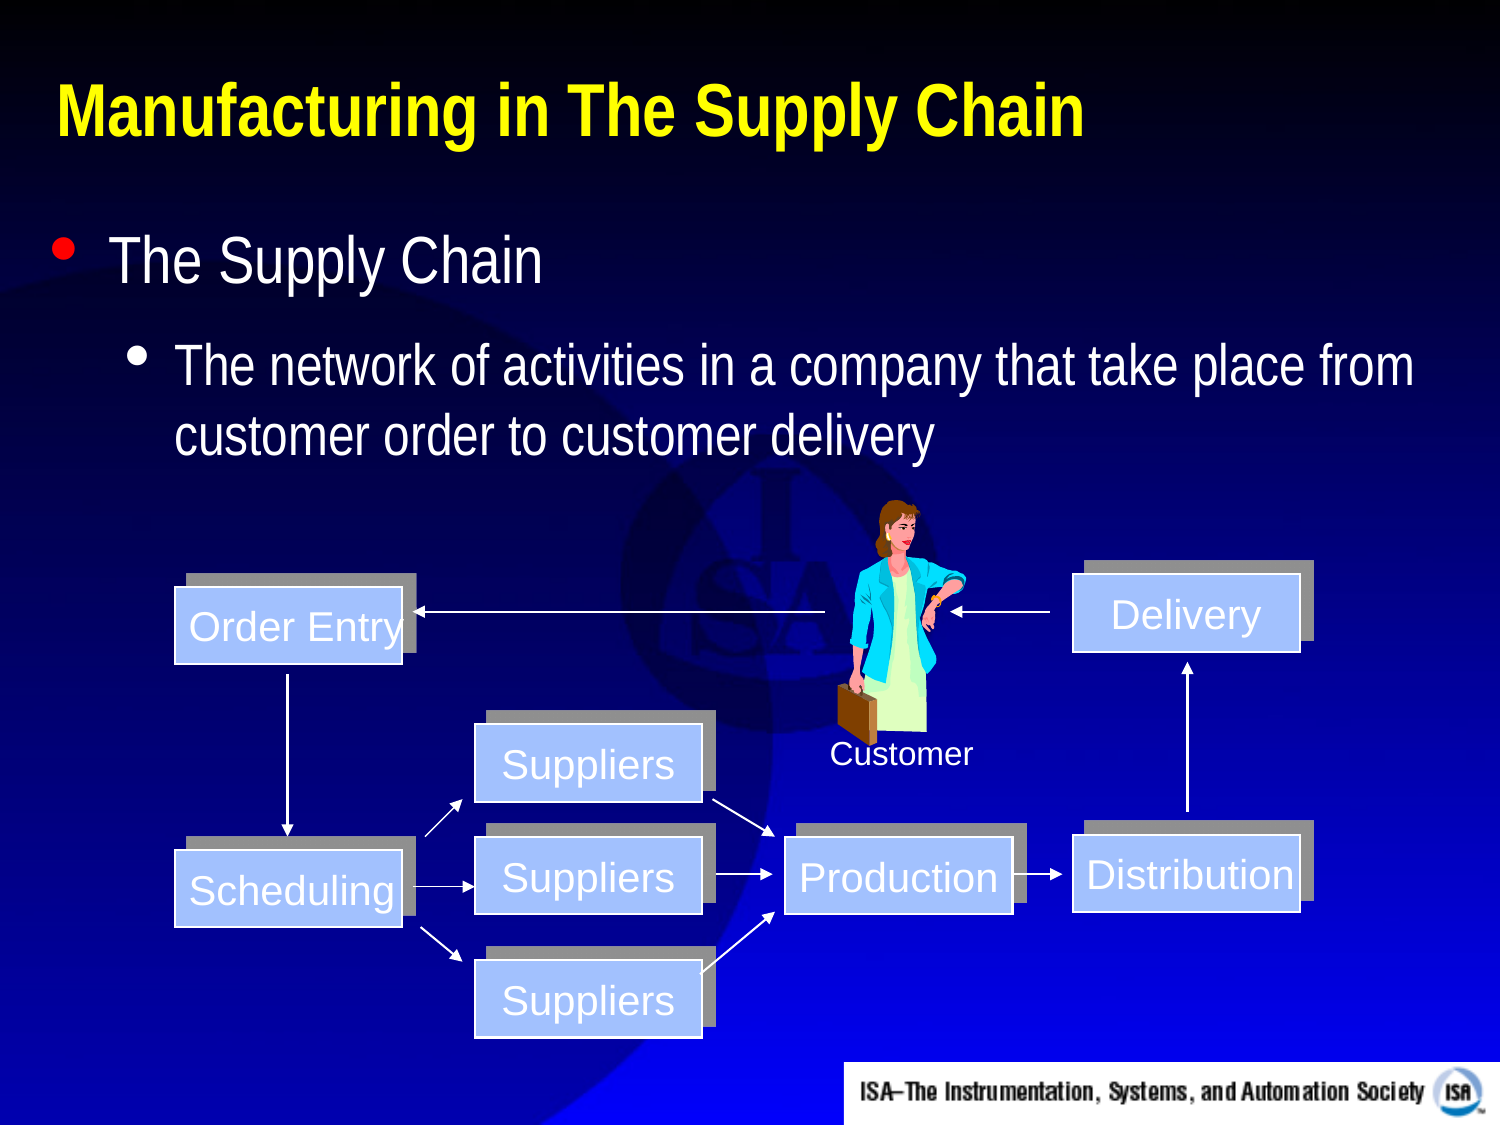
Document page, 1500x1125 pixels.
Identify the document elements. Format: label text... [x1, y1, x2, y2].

picture [0, 0, 1500, 1125]
text_box Order Entry [174, 586, 403, 664]
text_box Delivery [1072, 574, 1300, 652]
text_box Scheduling [174, 849, 403, 927]
text_box Suppliers [474, 836, 703, 915]
text_box Customer [815, 724, 988, 779]
list The Supply Chain The network of activities in a company that take place from customer order to customer delivery [37, 224, 1463, 506]
text_box Suppliers [474, 960, 703, 1038]
text_box Suppliers [474, 724, 703, 802]
text_box Distribution [1072, 834, 1300, 912]
title Manufacturing in The Supply Chain [41, 12, 1463, 201]
text_box Production [785, 836, 1013, 915]
